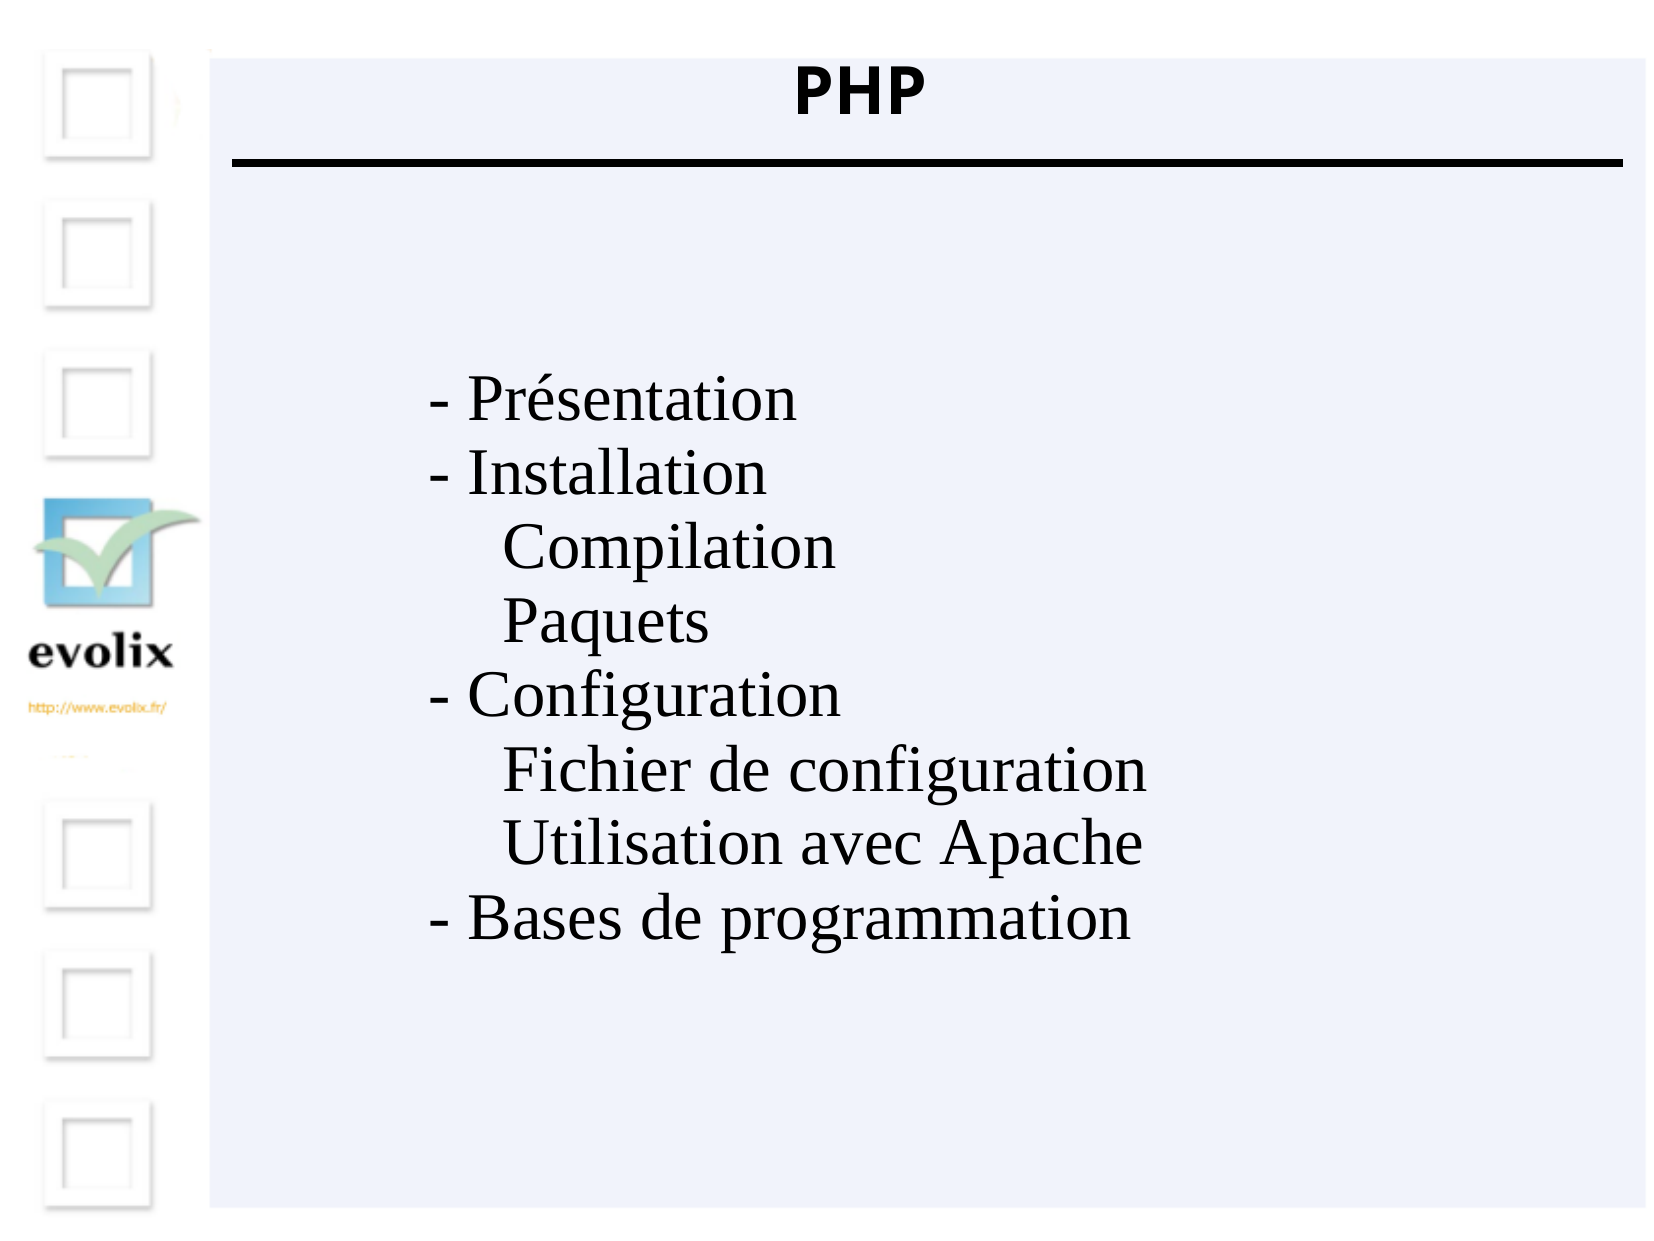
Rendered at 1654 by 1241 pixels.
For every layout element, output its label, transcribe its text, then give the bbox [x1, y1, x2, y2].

title PHP [372, 0, 1348, 178]
subtitle - Présentation - Installation Compilation Paquets - Configuration Fichier de configuration Utilisation avec Apache - Bases de programmation [353, 295, 1447, 1094]
picture [0, 49, 1654, 1218]
